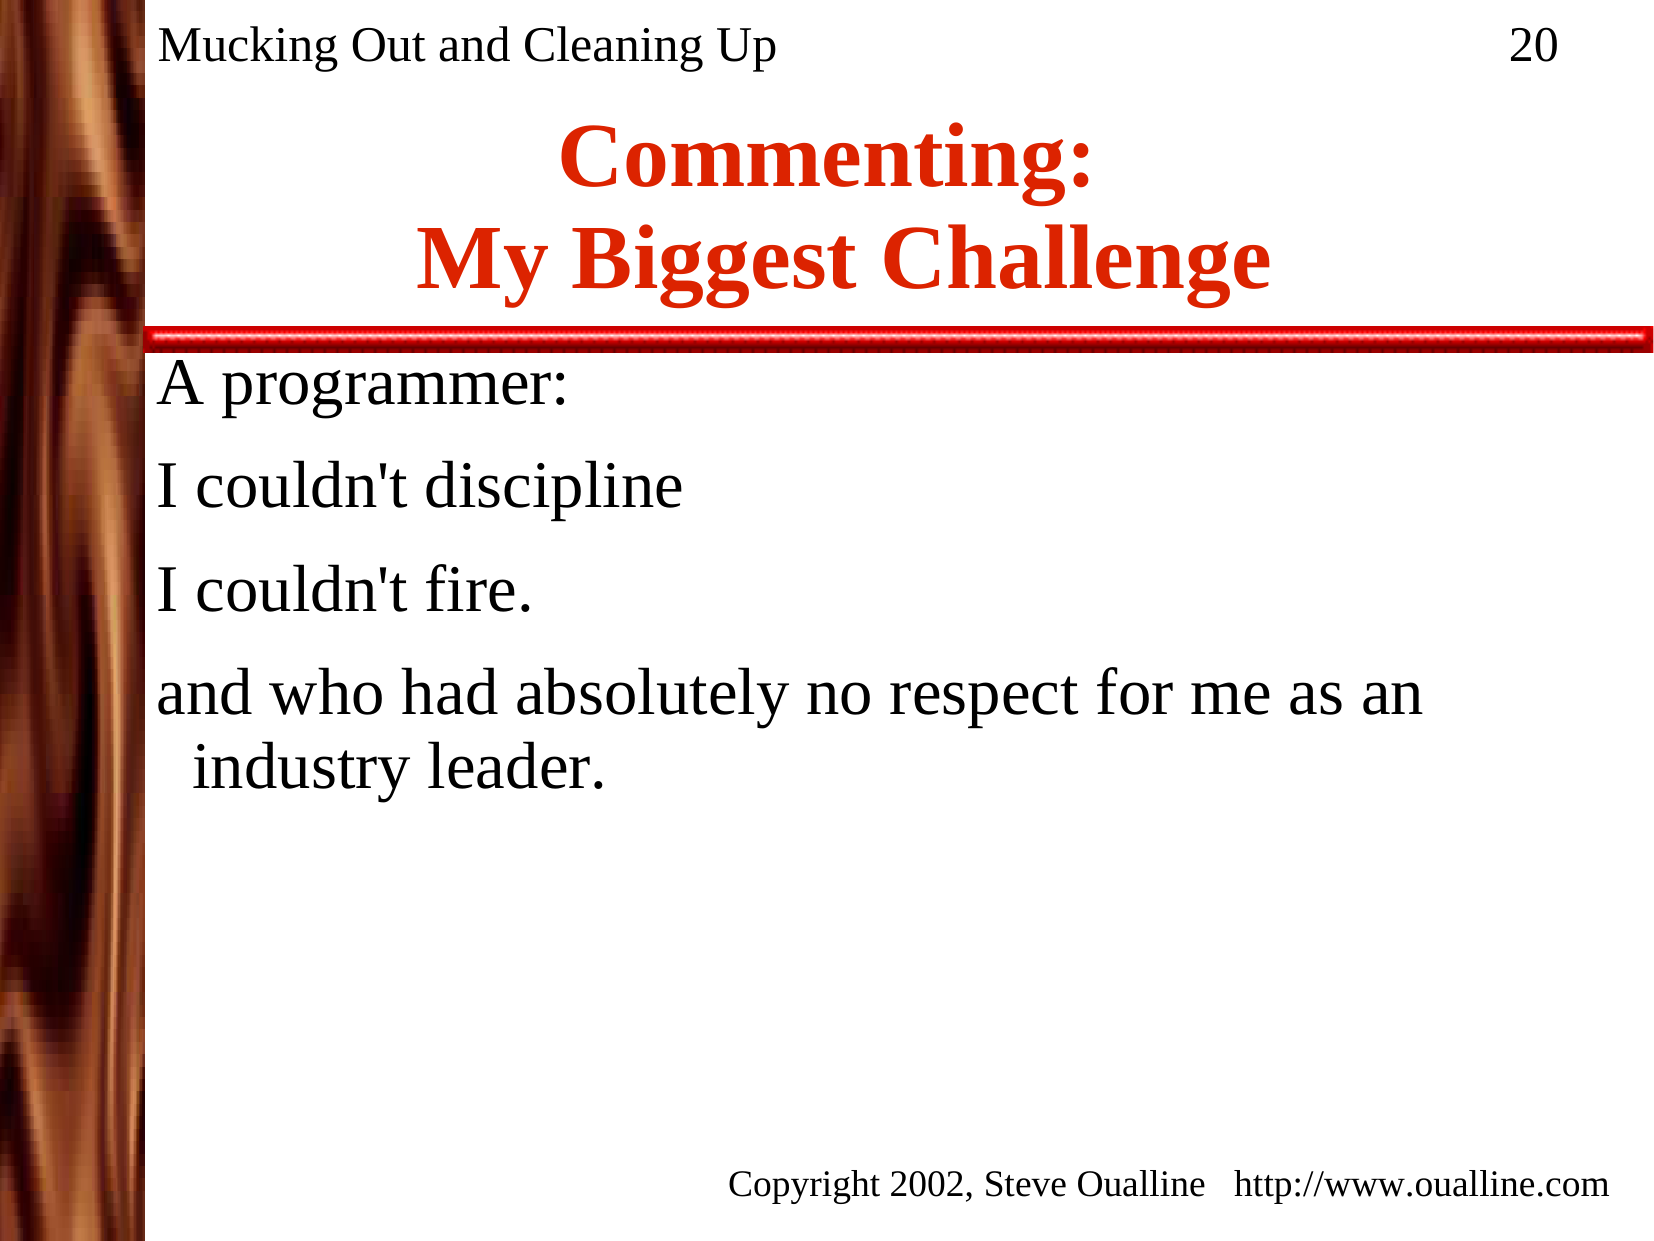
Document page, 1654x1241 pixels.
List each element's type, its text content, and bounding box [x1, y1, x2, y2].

title Commenting: My Biggest Challenge [121, 100, 1534, 313]
picture [0, 0, 1654, 1241]
subtitle A programmer: I couldn't discipline I couldn't fire. and who had absolutely no respect for me as an industry leader. [121, 344, 1534, 1127]
